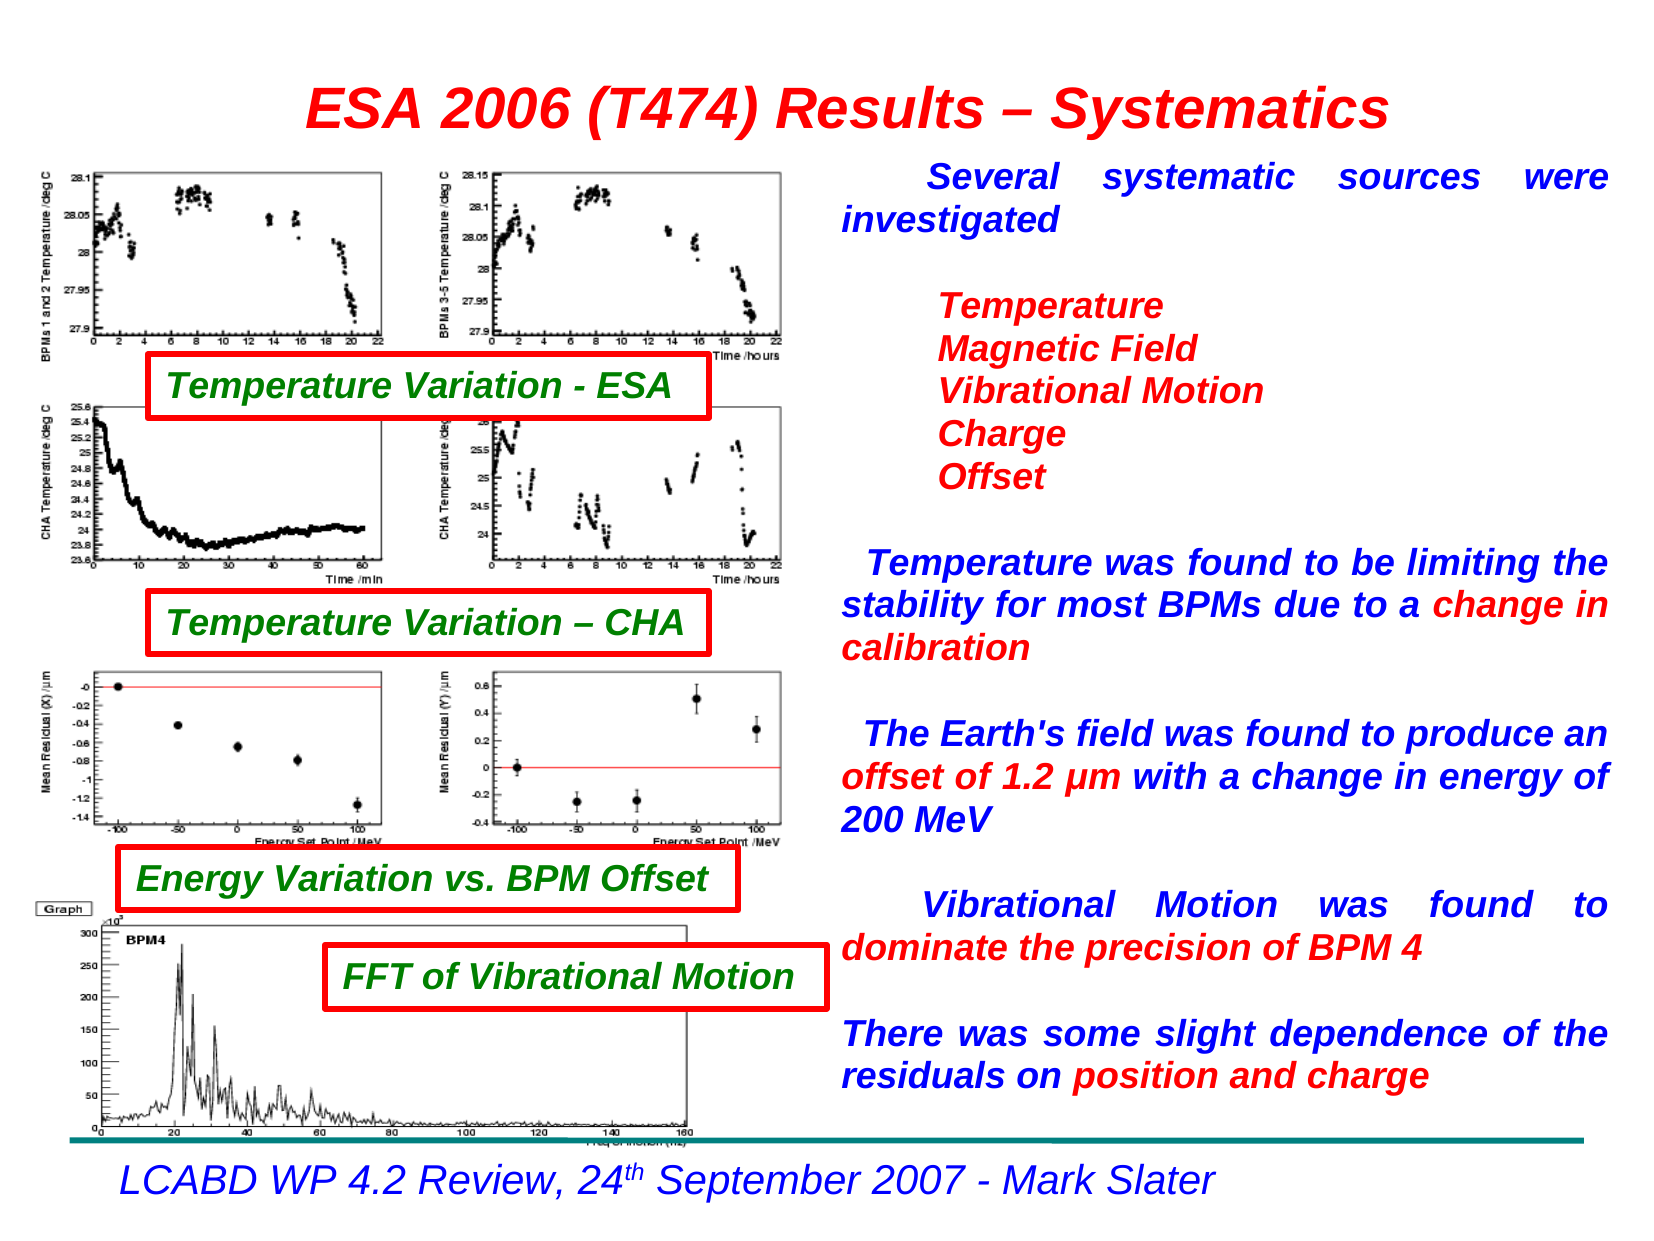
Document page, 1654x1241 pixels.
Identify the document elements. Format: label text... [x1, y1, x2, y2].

text_box Temperature Variation - ESA [147, 354, 709, 419]
picture [29, 649, 827, 857]
picture [29, 901, 760, 1152]
text_box Several systematic sources were investigated Temperature Magnetic Field Vibrational Motion Charge Offset Temperature was found to be limiting the stability for most BPMs due to a change in calibration The Earth's field was found to produce an offset of 1.2 μm with a change in energy of 200 MeV Vibrational Motion was found to dominate the precision of BPM 4 There was some slight dependence of the residuals on position and charge [826, 147, 1625, 1126]
picture [29, 147, 827, 598]
text_box Temperature Variation – CHA [147, 590, 709, 655]
text_box FFT of Vibrational Motion [324, 944, 827, 1009]
text_box Energy Variation vs. BPM Offset [118, 846, 739, 911]
text_box LCABD WP 4.2 Review, 24th September 2007 - Mark Slater [118, 1156, 1565, 1204]
text_box ESA 2006 (T474) Results – Systematics [305, 74, 1393, 142]
